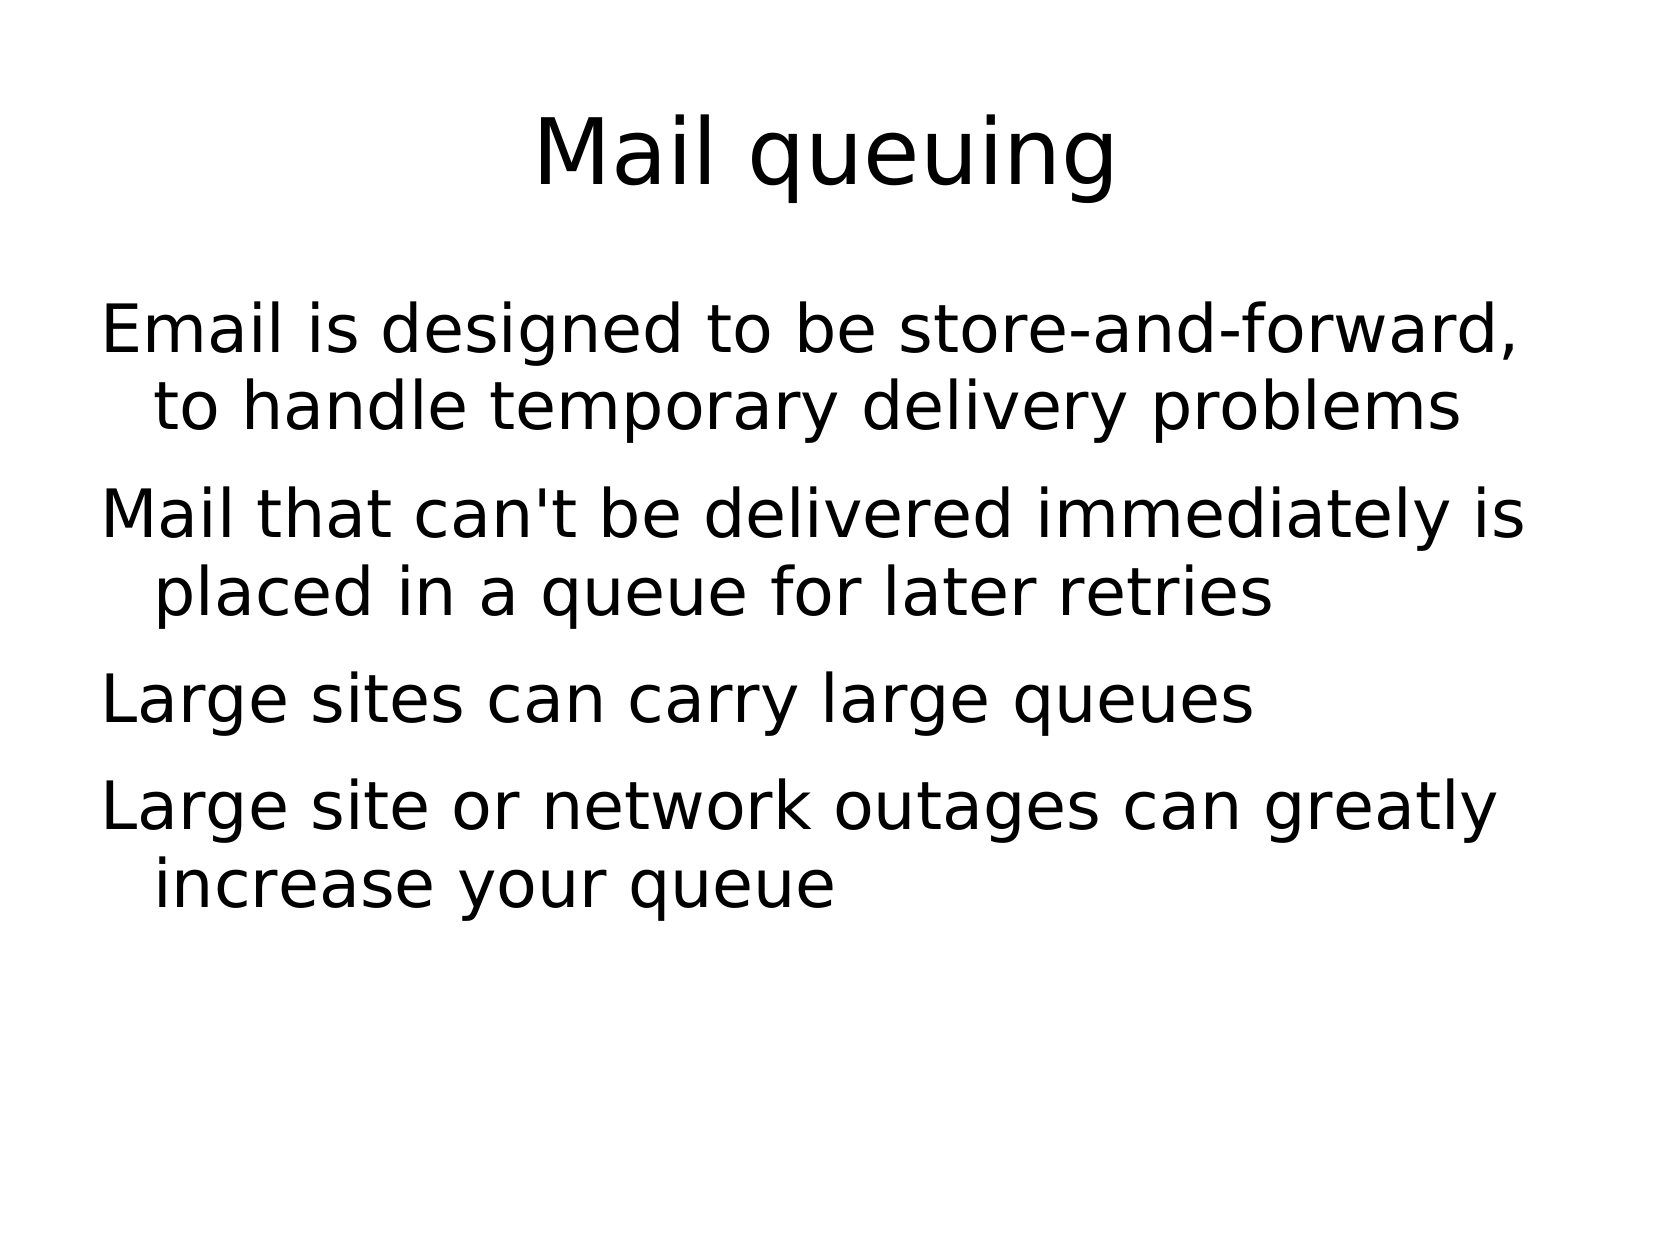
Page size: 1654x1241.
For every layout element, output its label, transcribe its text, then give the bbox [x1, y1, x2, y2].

title Mail queuing [82, 56, 1571, 250]
list Email is designed to be store-and-forward, to handle temporary delivery problems Mail that can't be delivered immediately is placed in a queue for later retries Large sites can carry large queues Large site or network outages can greatly increase your queue [82, 290, 1571, 1094]
